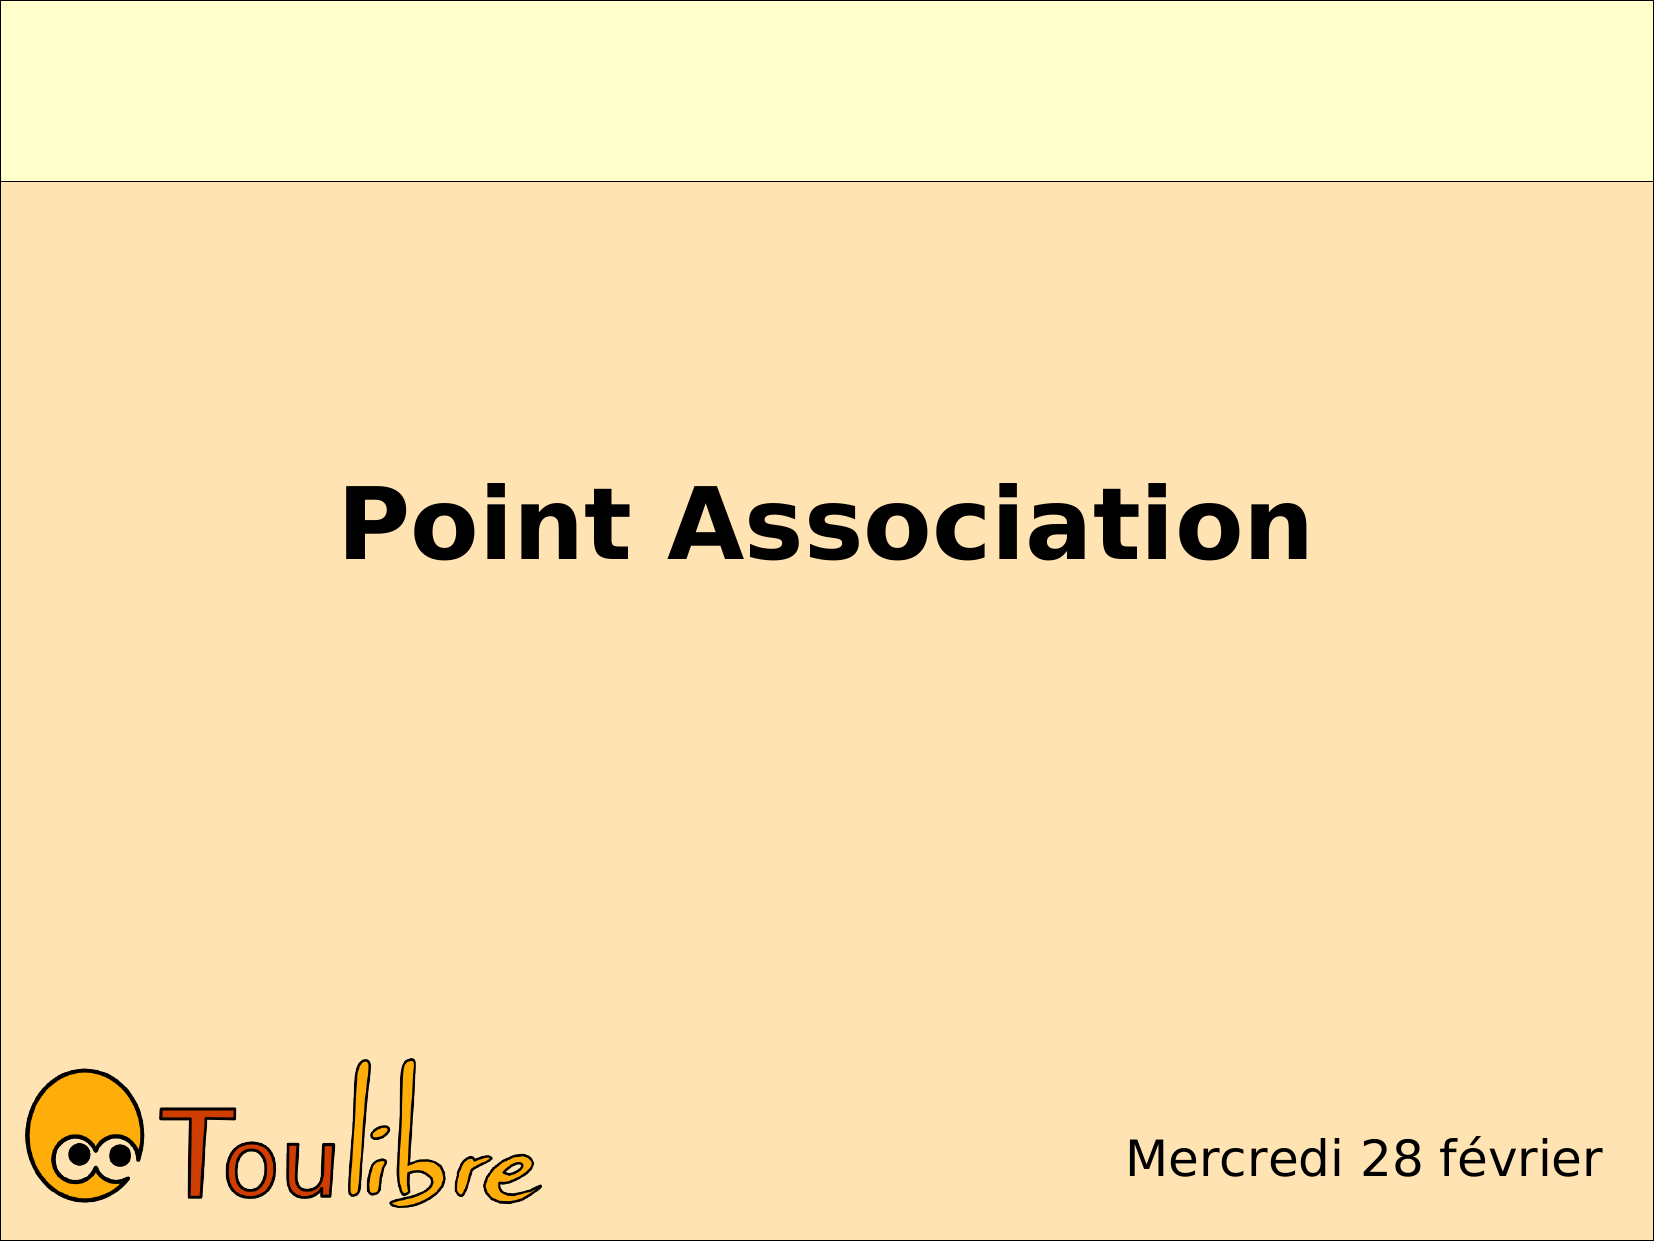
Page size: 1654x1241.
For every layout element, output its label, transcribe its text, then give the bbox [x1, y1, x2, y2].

text_box Mercredi 28 février [542, 1122, 1619, 1196]
text_box Point Association [0, 459, 1654, 618]
picture [25, 1058, 542, 1208]
